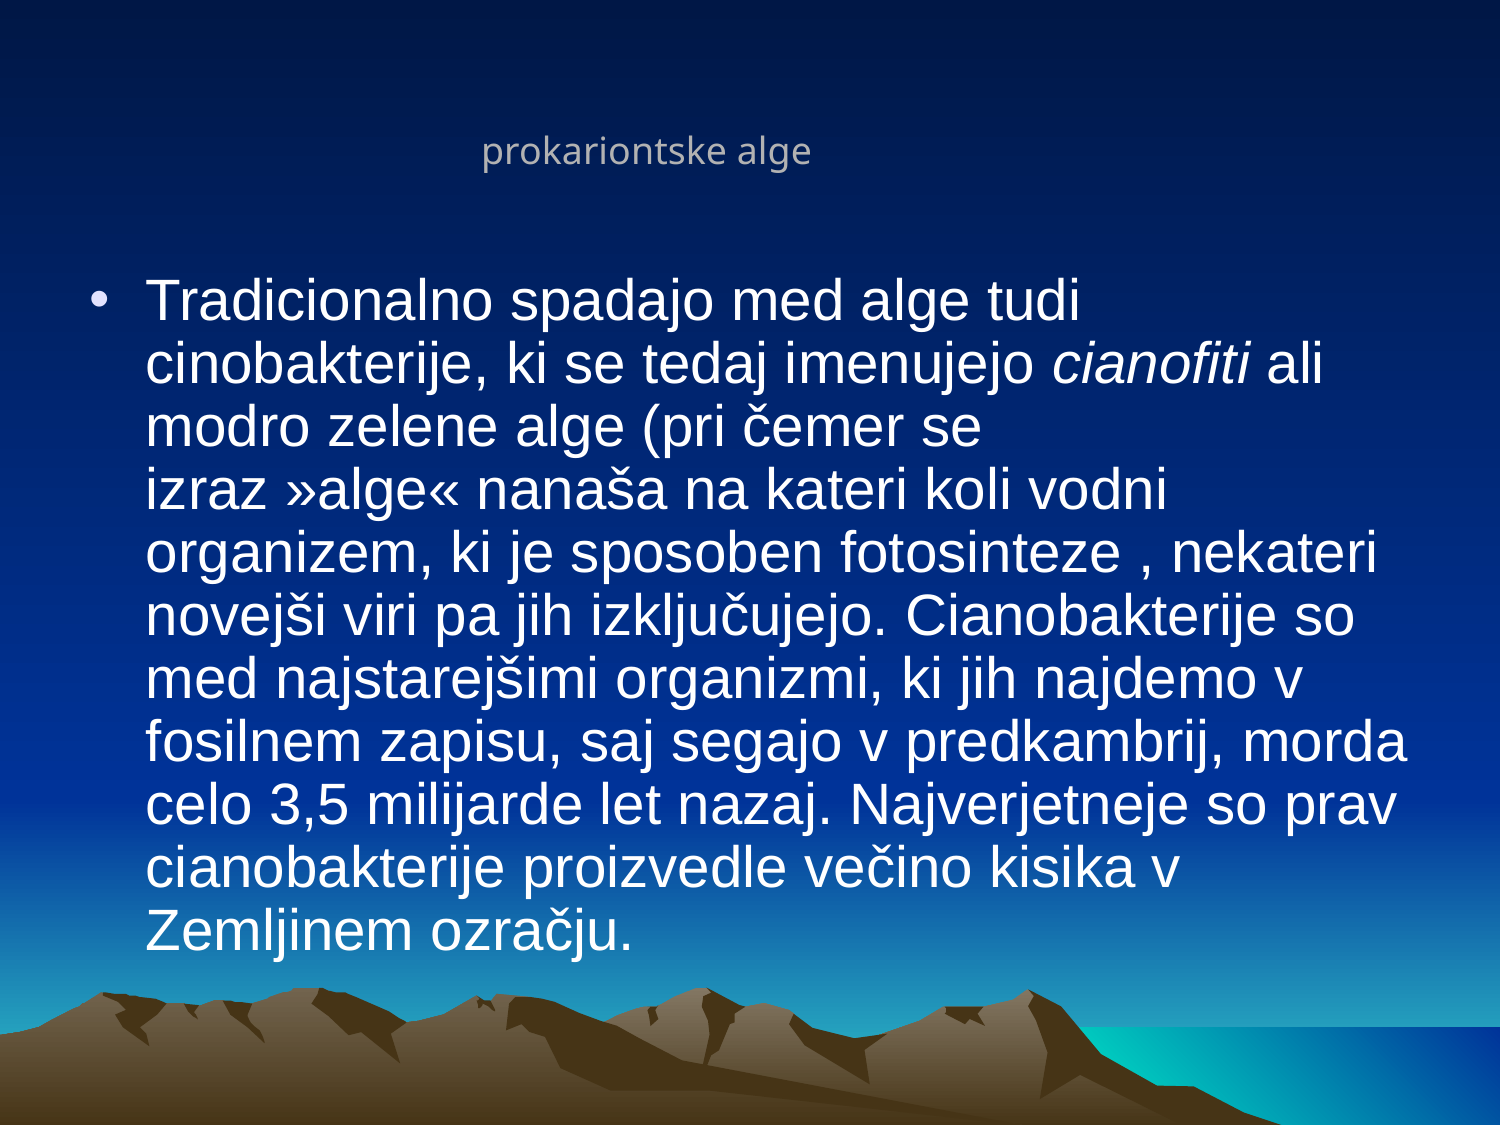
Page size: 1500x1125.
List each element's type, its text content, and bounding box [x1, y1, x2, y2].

text_box prokariontske alge [159, 78, 1135, 220]
list Tradicionalno spadajo med alge tudi cinobakterije, ki se tedaj imenujejo cianofiti ali modro zelene alge (pri čemer se izraz »alge« nanaša na kateri koli vodni organizem, ki je sposoben fotosinteze , nekateri novejši viri pa jih izključujejo. Cianobakterije so med najstarejšimi organizmi, ki jih najdemo v fosilnem zapisu, saj segajo v predkambrij, morda celo 3,5 milijarde let nazaj. Najverjetneje so prav cianobakterije proizvedle večino kisika v Zemljinem ozračju. [75, 262, 1425, 971]
